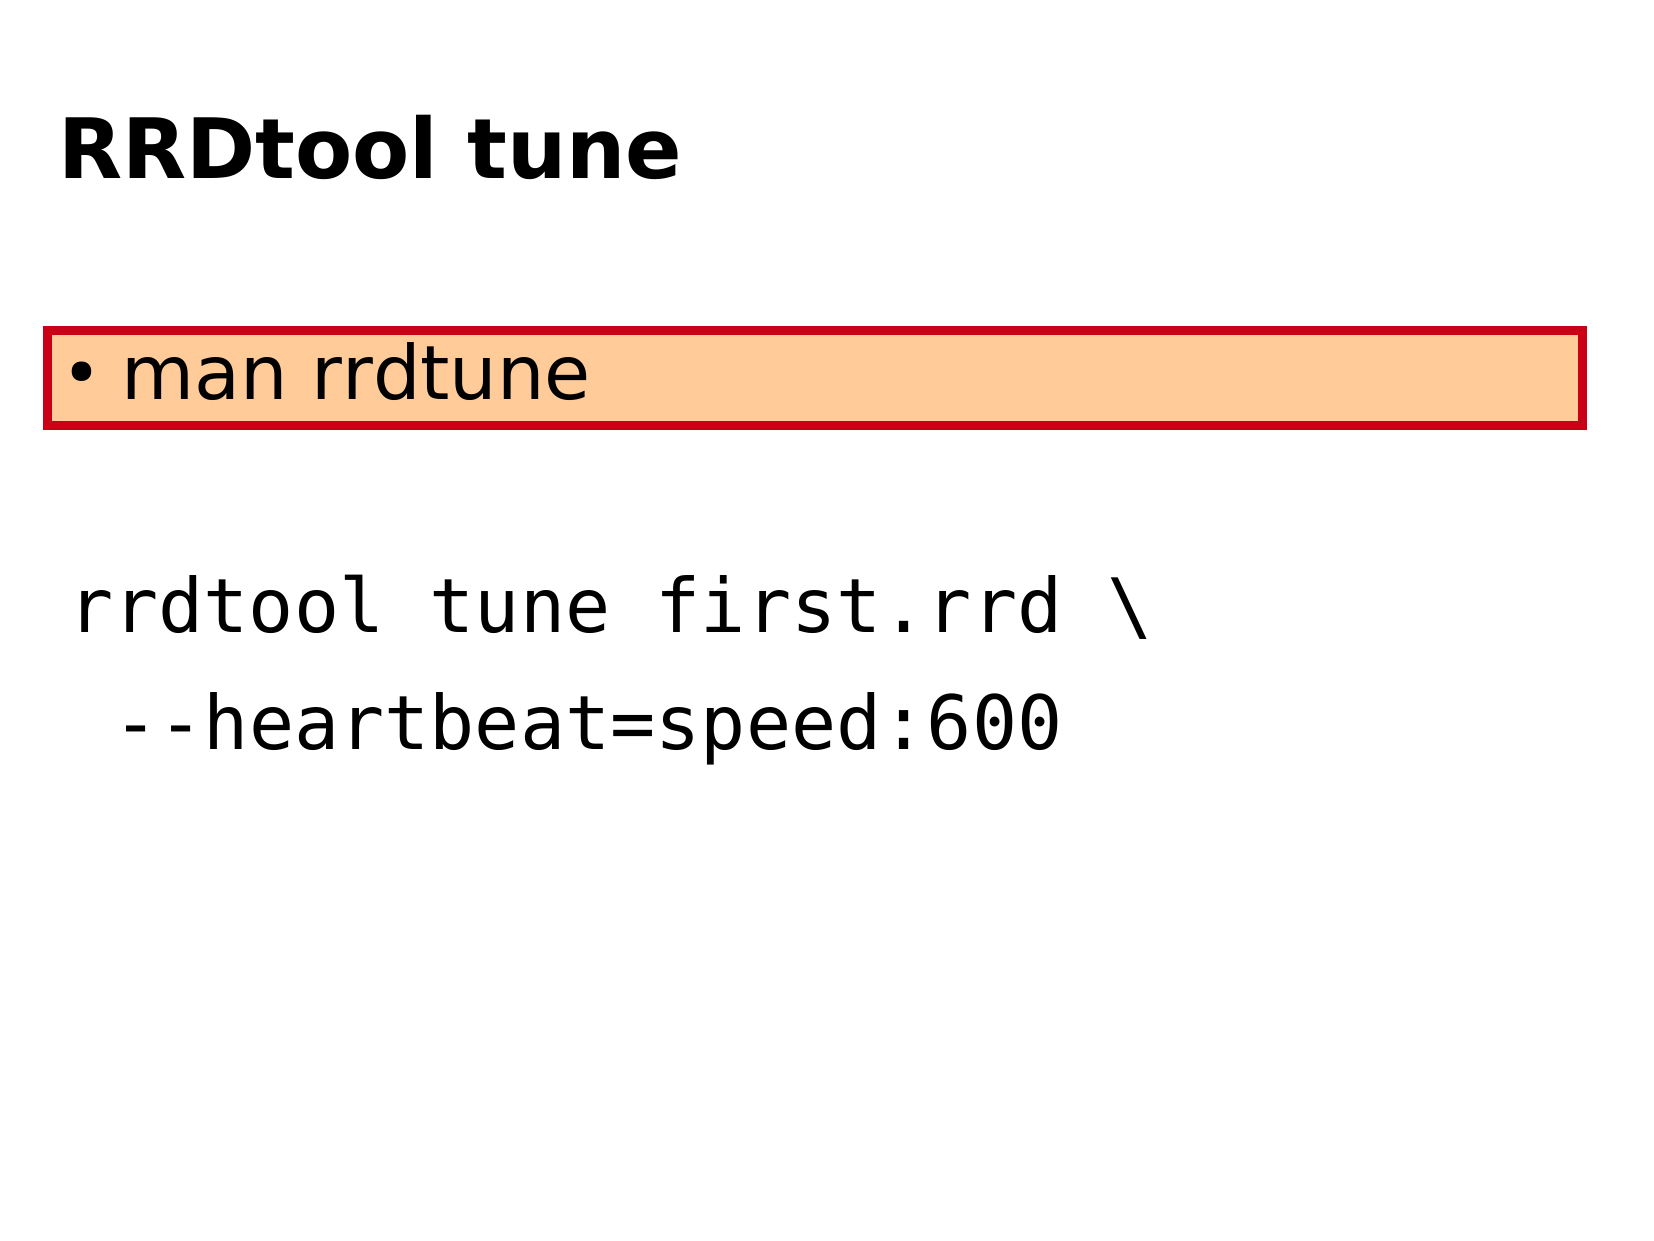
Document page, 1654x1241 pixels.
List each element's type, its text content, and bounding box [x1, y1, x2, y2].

text_box [1571, 330, 1583, 426]
title RRDtool tune [59, 75, 1607, 225]
list man rrdtune rrdtool tune first.rrd \ --heartbeat=speed:600 [50, 329, 1571, 1099]
